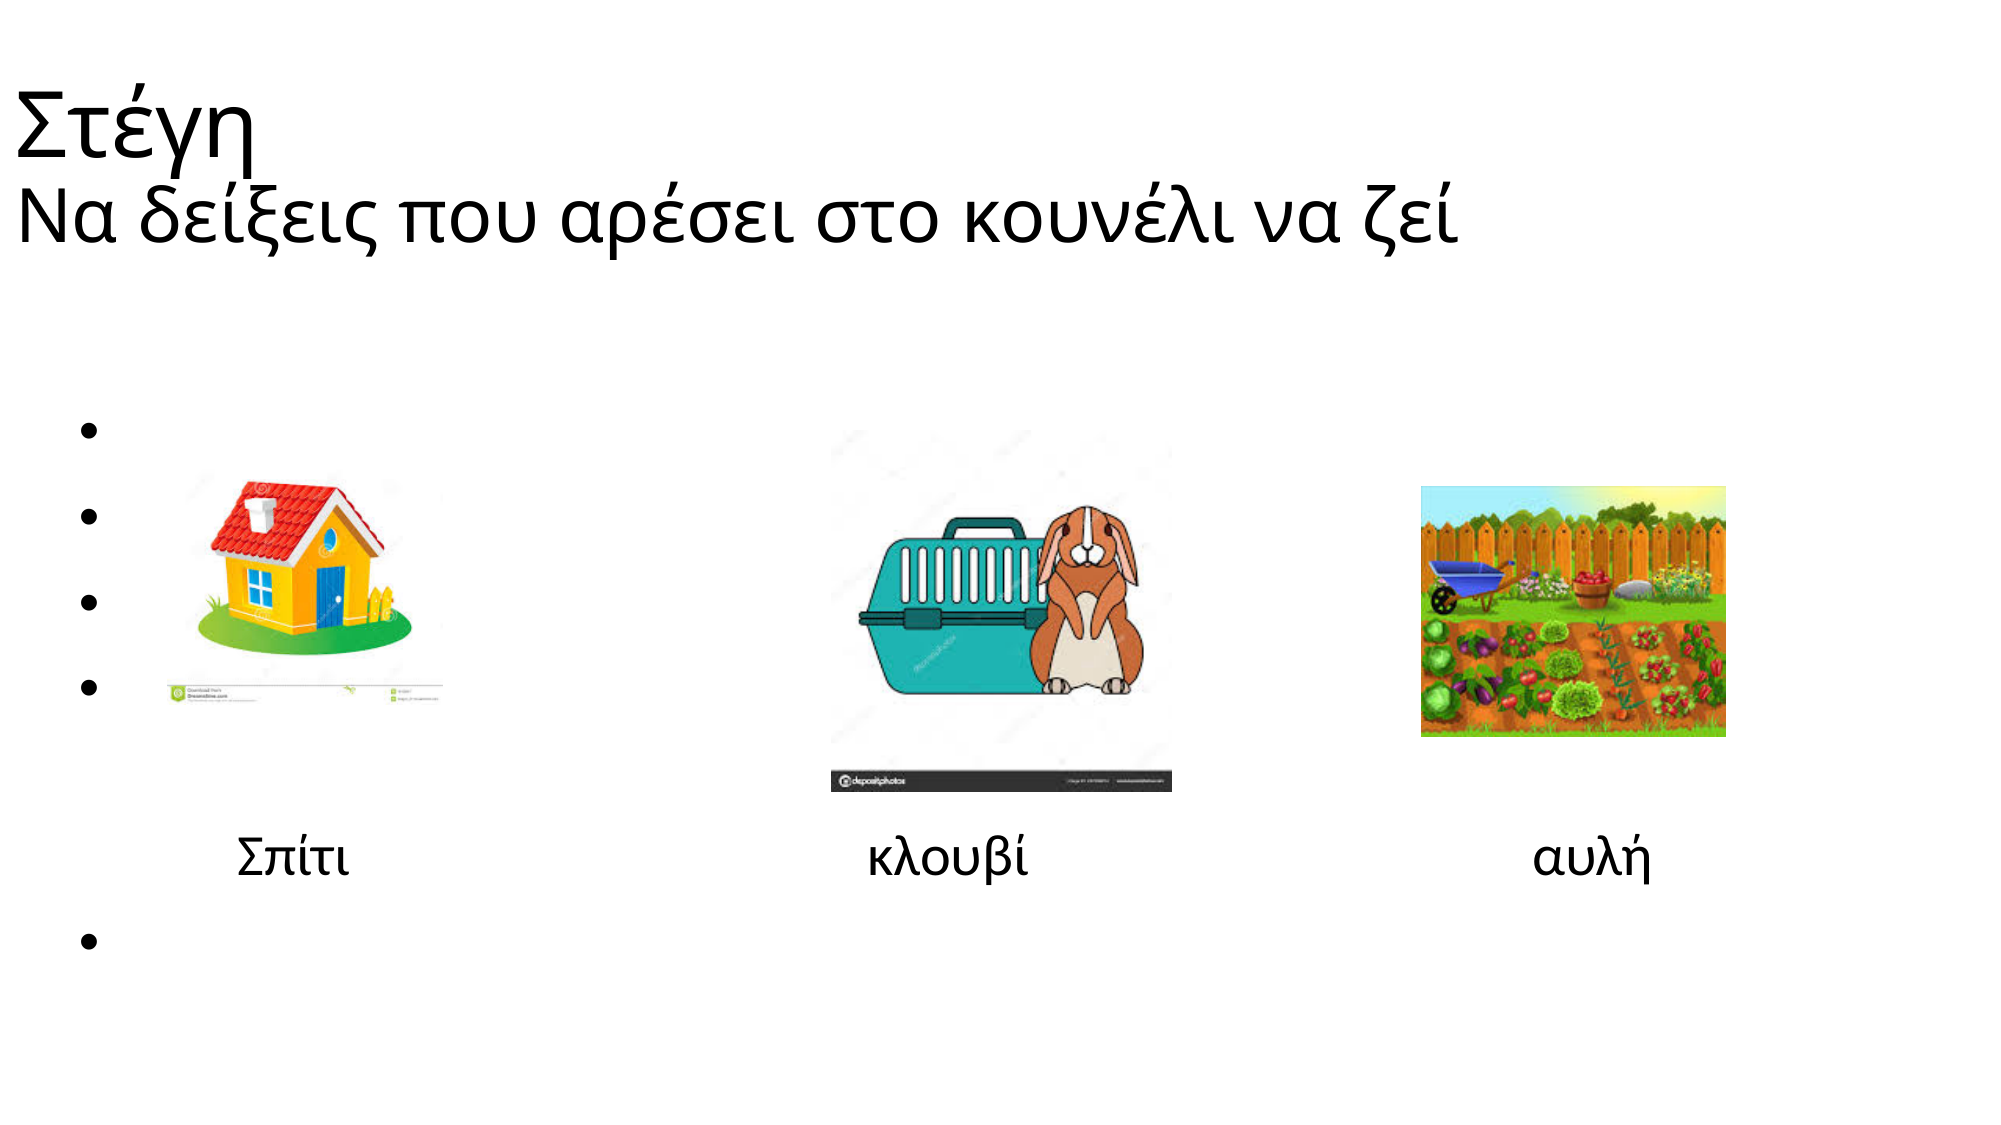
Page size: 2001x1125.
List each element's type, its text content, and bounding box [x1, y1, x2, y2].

picture [1421, 486, 1726, 737]
picture [831, 430, 1172, 792]
list Σπίτι κλουβί αυλή [63, 299, 1793, 1014]
picture [167, 451, 443, 705]
title Στέγη Να δείξεις που αρέσει στο κουνέλι να ζεί [0, 59, 1726, 278]
